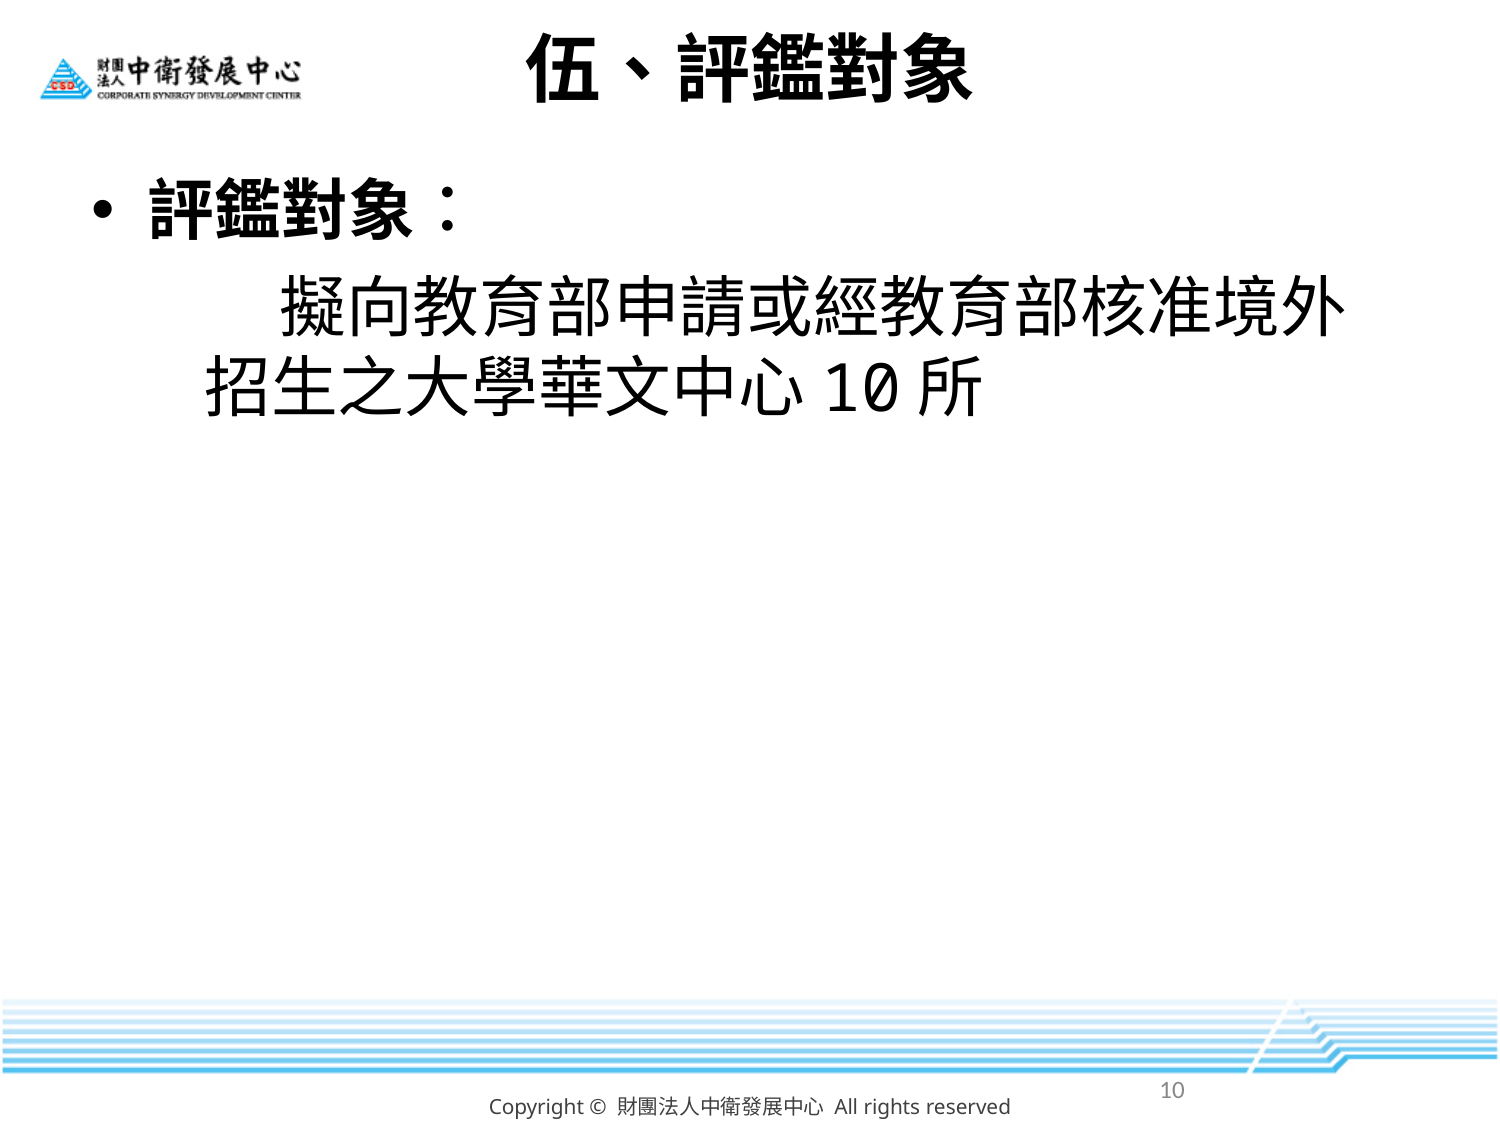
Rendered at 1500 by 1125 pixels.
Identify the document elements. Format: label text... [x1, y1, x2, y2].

title 伍、評鑑對象 [41, 7, 1459, 127]
list 評鑑對象︰ 擬向教育部申請或經教育部核准境外招生之大學華文中心10所 [76, 160, 1427, 1083]
text_box 10 [1144, 1058, 1495, 1119]
